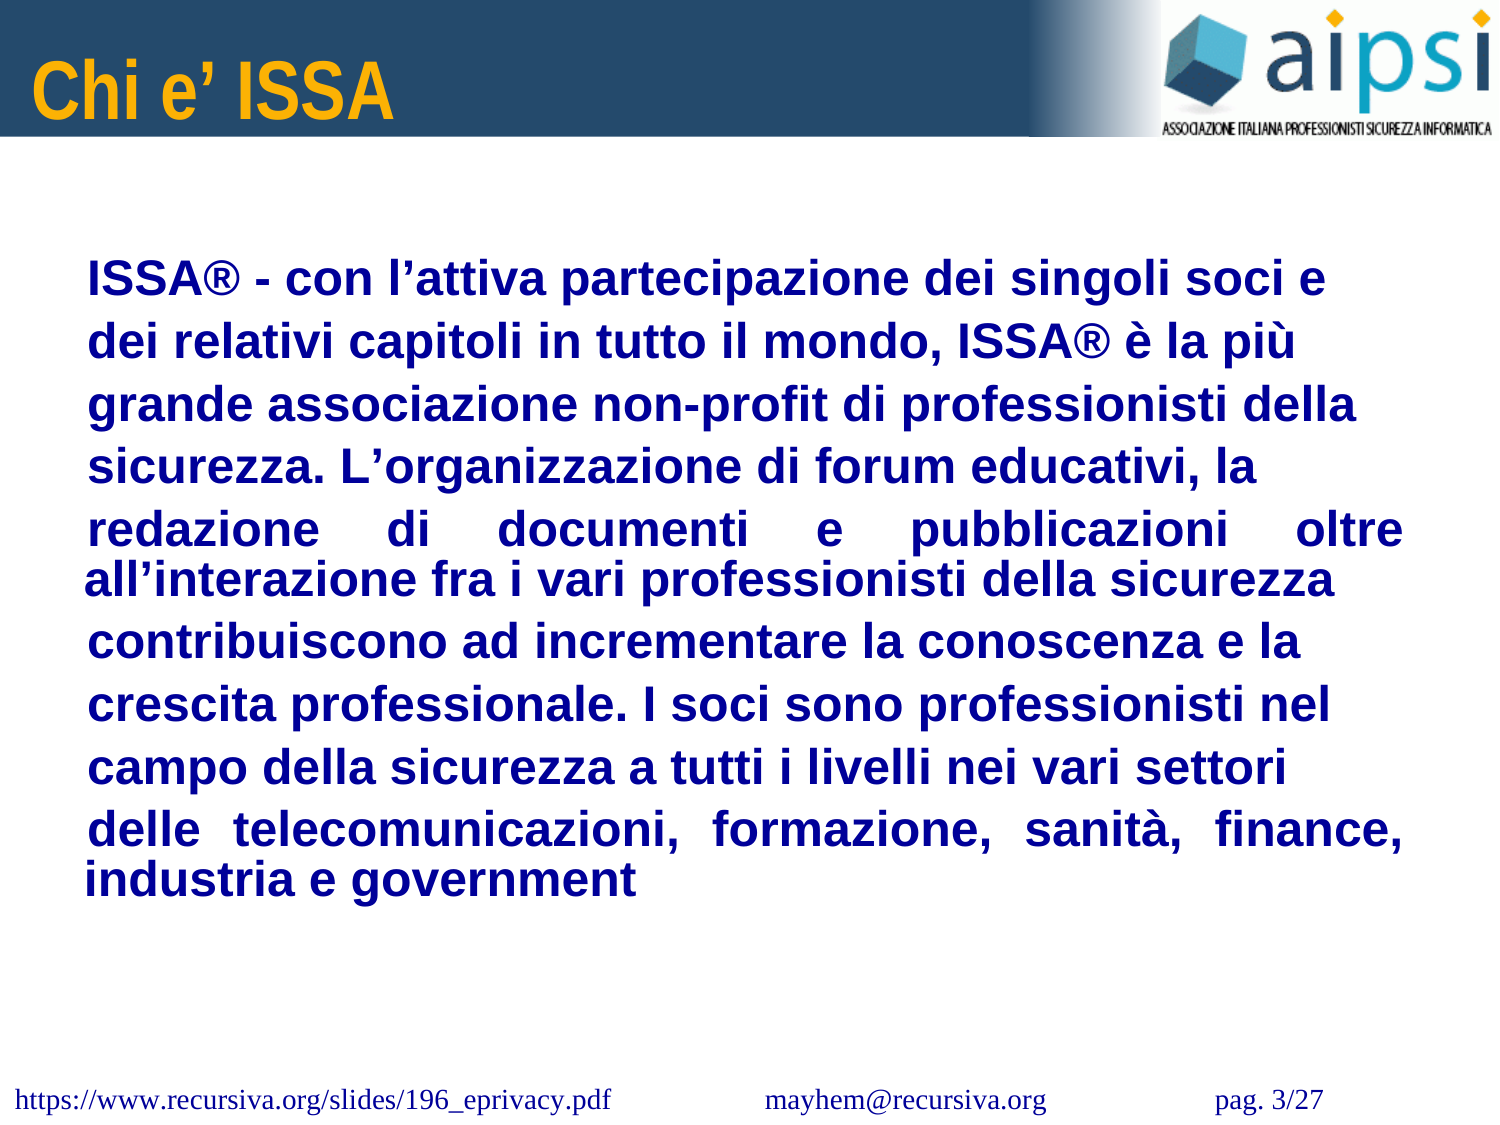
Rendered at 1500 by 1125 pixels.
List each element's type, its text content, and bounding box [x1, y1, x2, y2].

title Chi e’ ISSA [16, 23, 1116, 141]
picture [1157, 0, 1499, 141]
list ISSA® - con l’attiva partecipazione dei singoli soci e dei relativi capitoli in tutto il mondo, ISSA® è la più grande associazione non-profit di professionisti della sicurezza. L’organizzazione di forum educativi, la redazione di documenti e pubblicazioni oltre all’interazione fra i vari professionisti della sicurezza contribuiscono ad incrementare la conoscenza e la crescita professionale. I soci sono professionisti nel campo della sicurezza a tutti i livelli nei vari settori delle telecomunicazioni, formazione, sanità, finance, industria e government [69, 248, 1420, 991]
